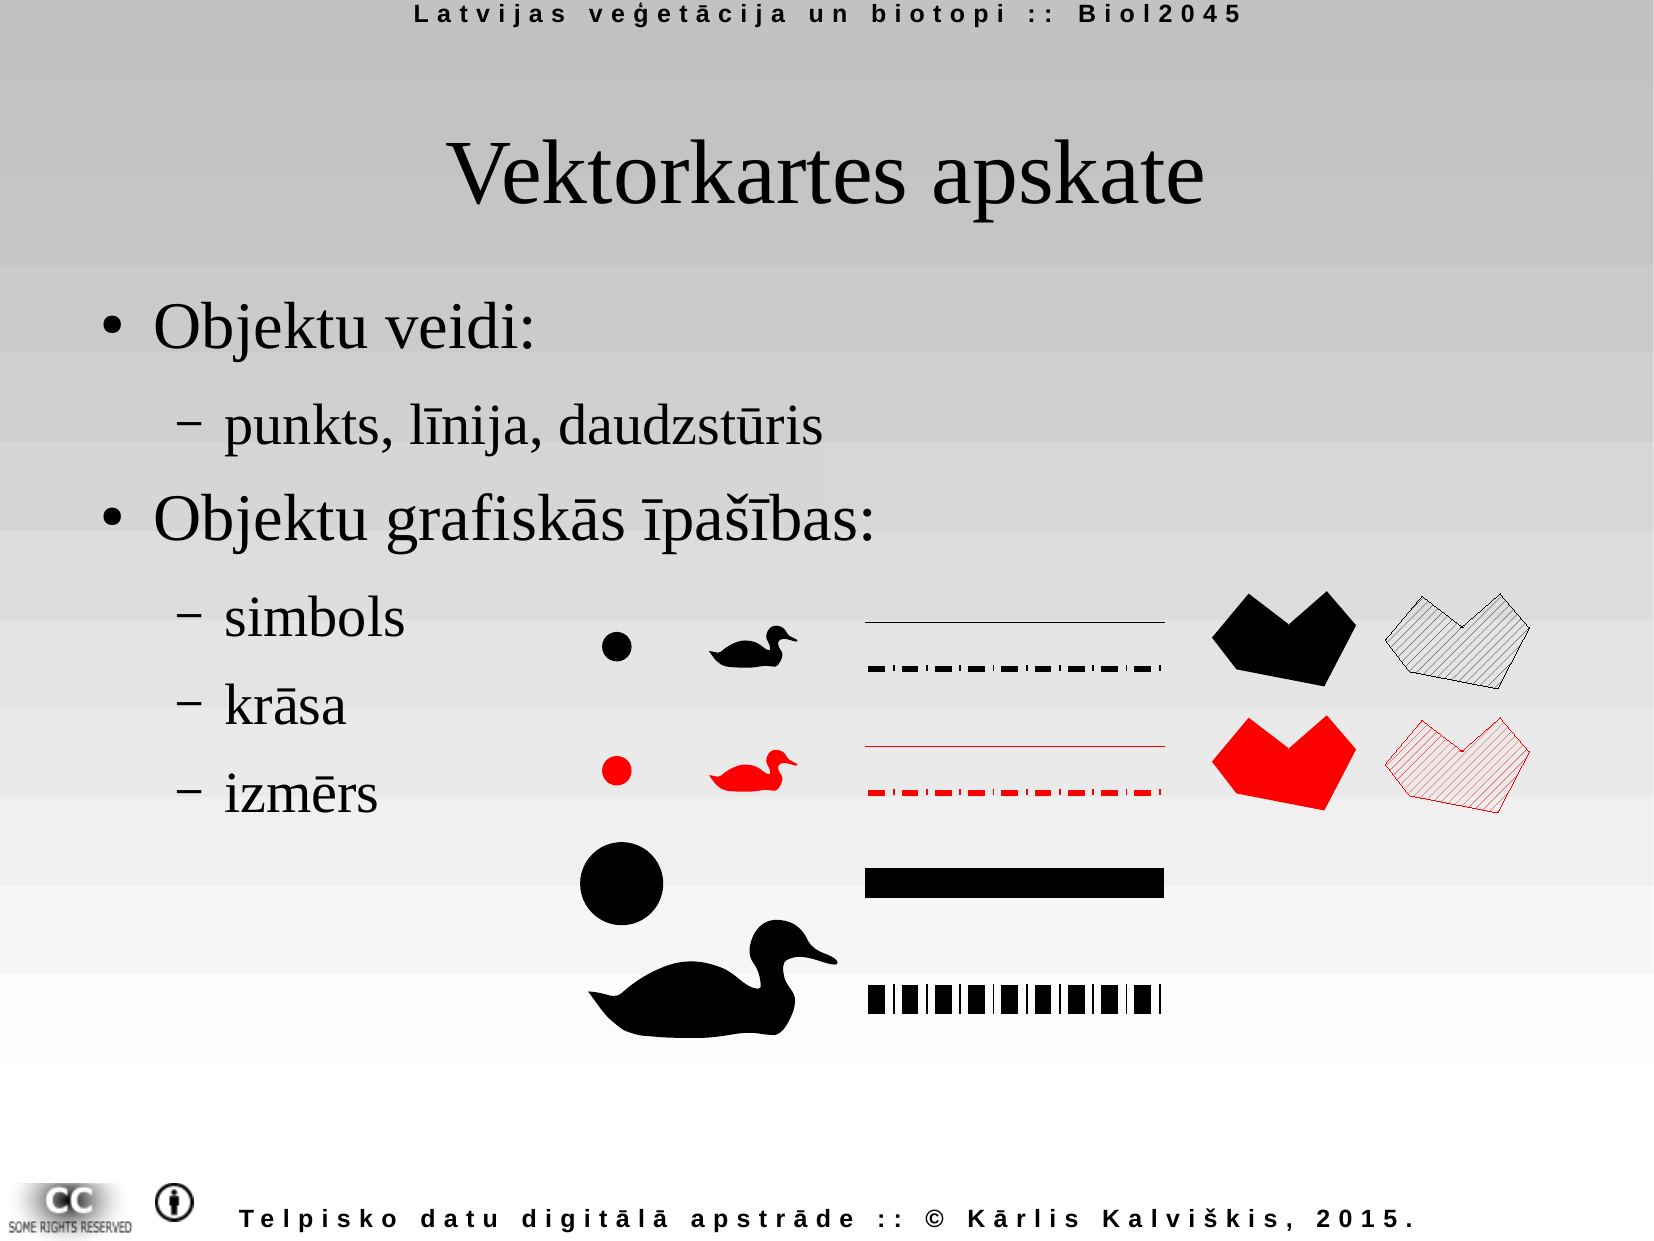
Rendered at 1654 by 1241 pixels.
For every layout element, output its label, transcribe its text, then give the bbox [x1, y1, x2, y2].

picture [0, 0, 1654, 1241]
text_box [602, 631, 632, 662]
text_box [580, 842, 664, 926]
text_box [602, 755, 632, 786]
text_box [708, 625, 798, 668]
title Vektorkartes apskate [29, 49, 1625, 296]
text_box [708, 749, 798, 792]
text_box [1211, 591, 1357, 687]
text_box [1385, 717, 1530, 813]
text_box [588, 919, 838, 1038]
text_box [1385, 593, 1530, 689]
list Objektu veidi: punkts, līnija, daudzstūris Objektu grafiskās īpašības: simbols krāsa izmērs [82, 289, 1571, 1113]
text_box [1211, 715, 1357, 811]
